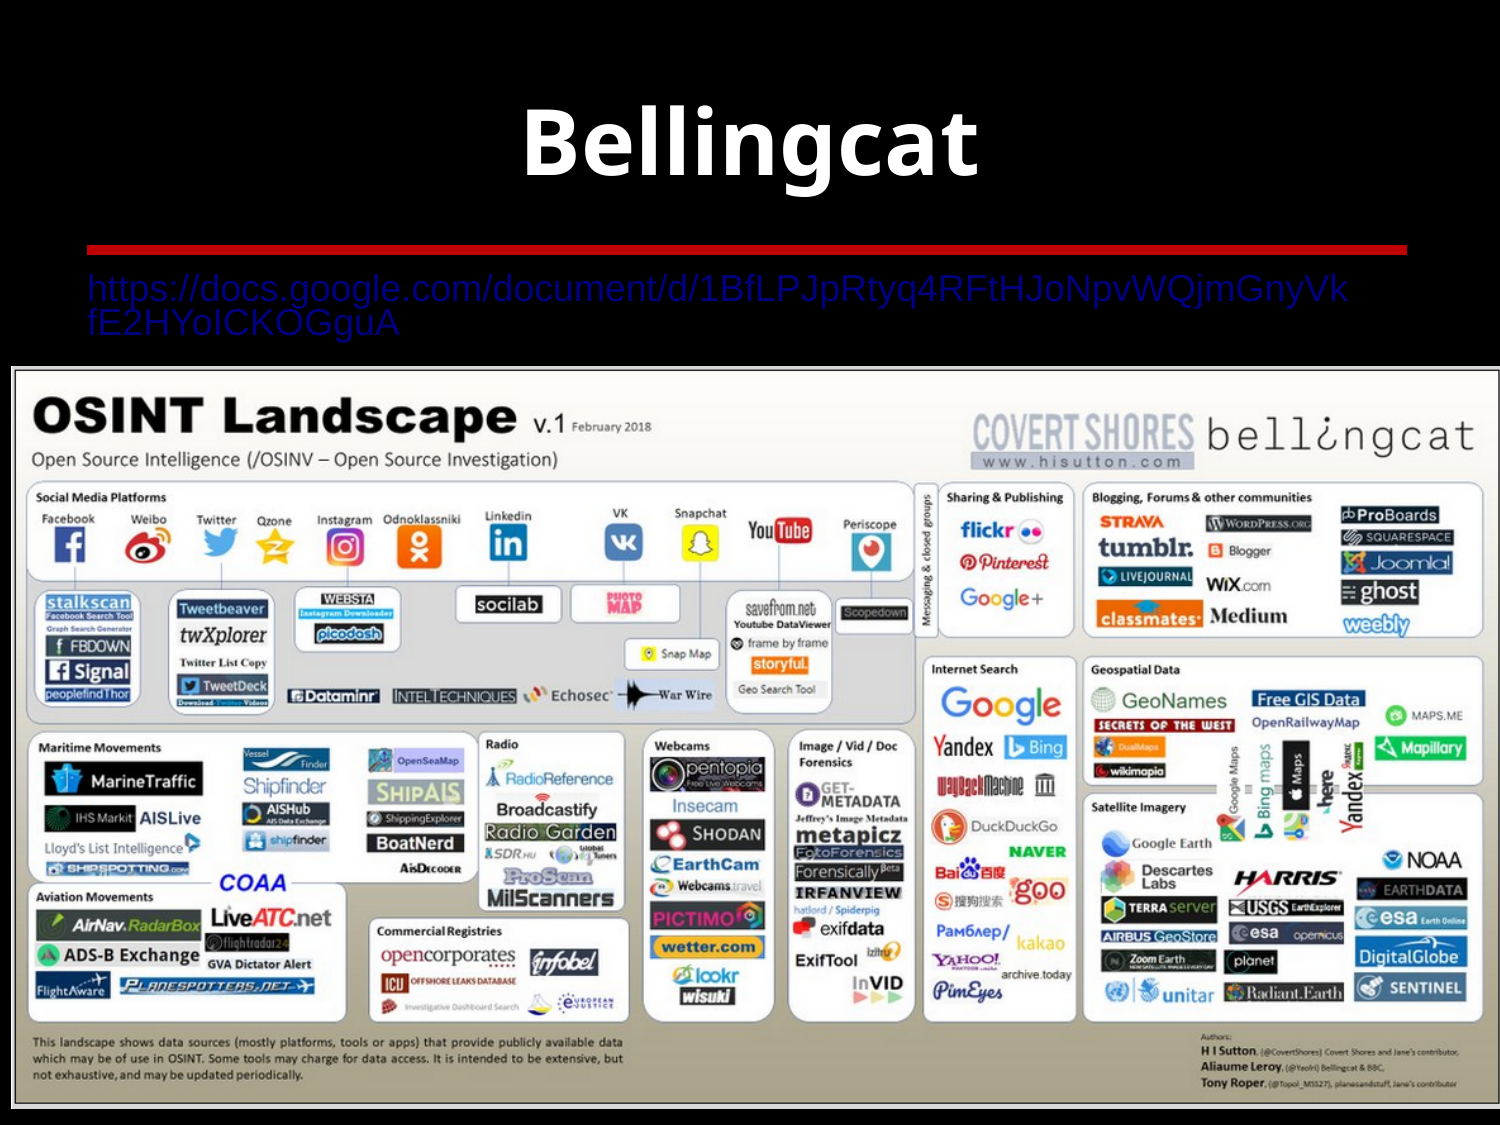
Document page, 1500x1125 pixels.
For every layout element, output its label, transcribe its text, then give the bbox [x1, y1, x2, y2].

text_box https://docs.google.com/document/d/1BfLPJpRtyq4RFtHJoNpvWQjmGnyVkfE2HYoICKOGguA [72, 259, 1371, 359]
picture [11, 366, 1500, 1109]
title Bellingcat [75, 45, 1425, 233]
